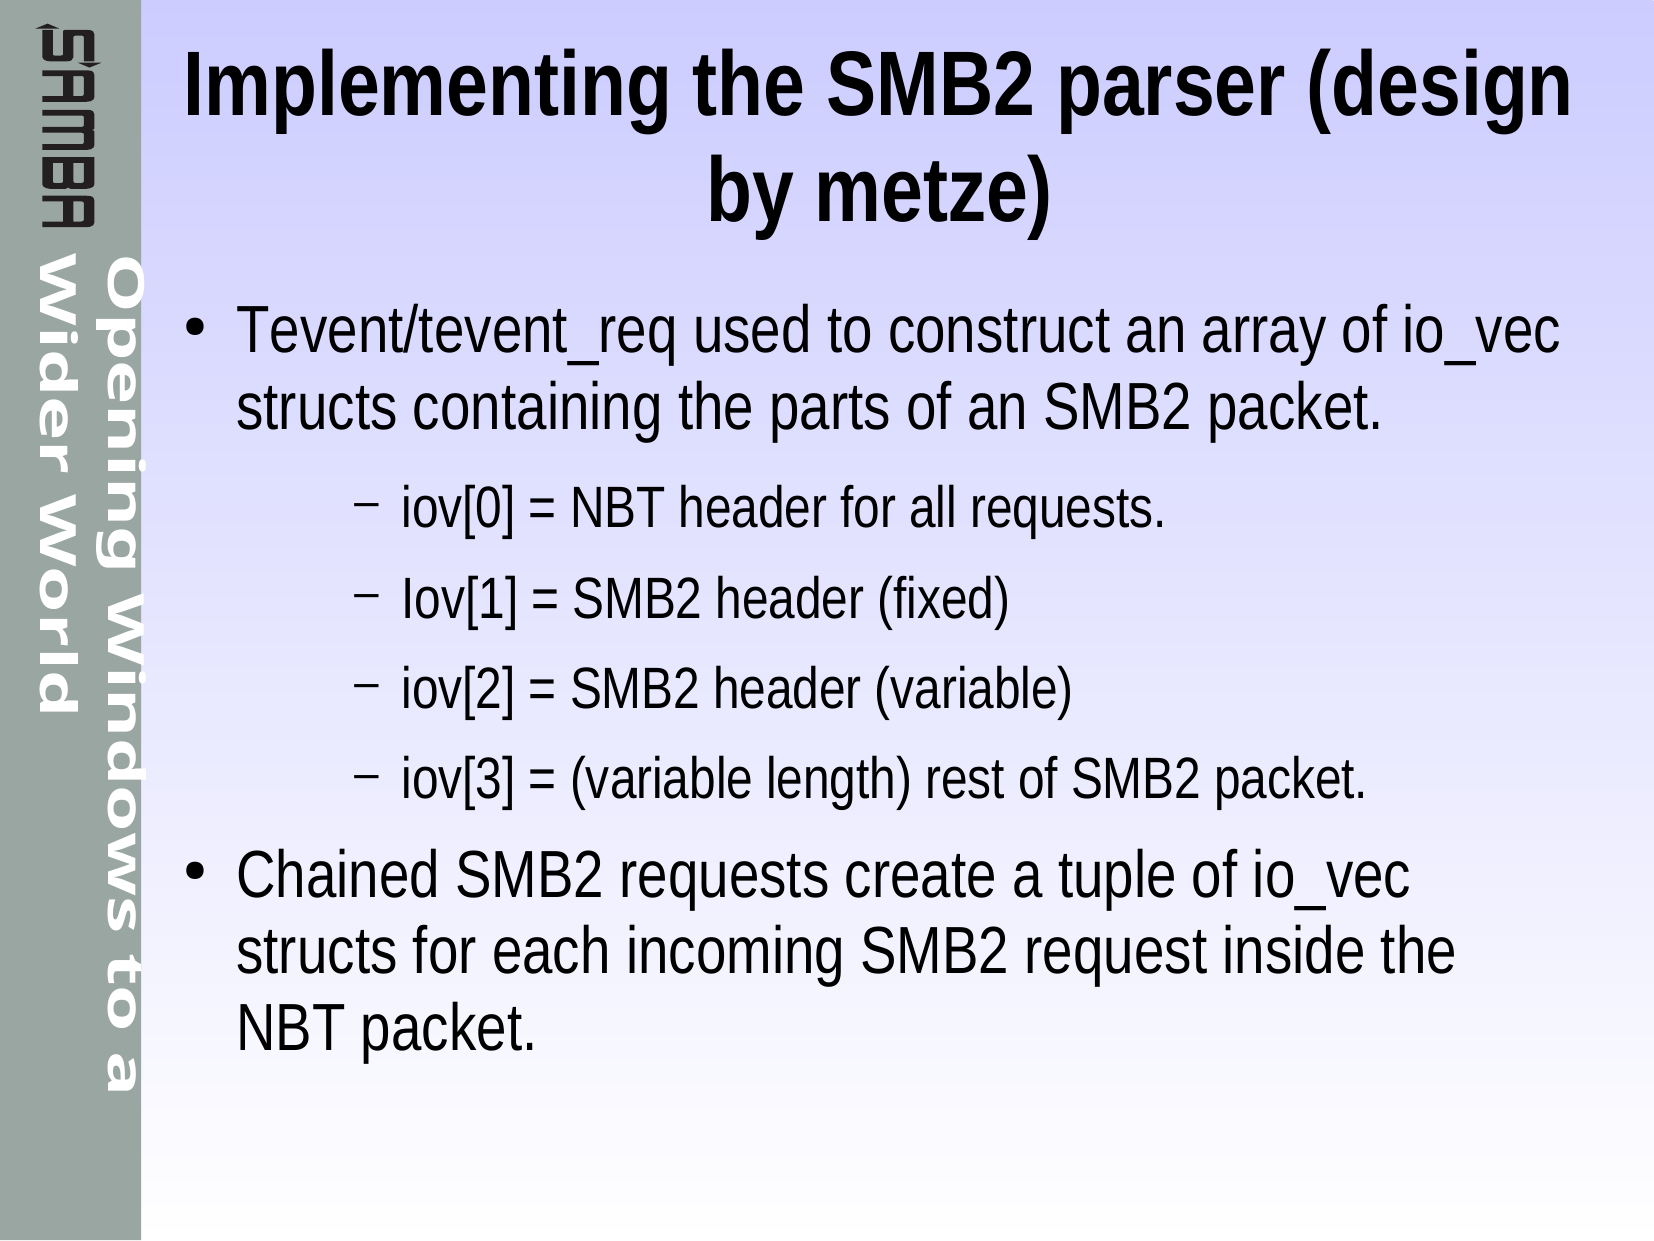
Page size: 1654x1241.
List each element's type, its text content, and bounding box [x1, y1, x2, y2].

title Implementing the SMB2 parser (design by metze) [173, 28, 1586, 243]
list Tevent/tevent_req used to construct an array of io_vec structs containing the parts of an SMB2 packet. iov[0] = NBT header for all requests. Iov[1] = SMB2 header (fixed) iov[2] = SMB2 header (variable) iov[3] = (variable length) rest of SMB2 packet. Chained SMB2 requests create a tuple of io_vec structs for each incoming SMB2 request inside the NBT packet. [165, 290, 1578, 1220]
